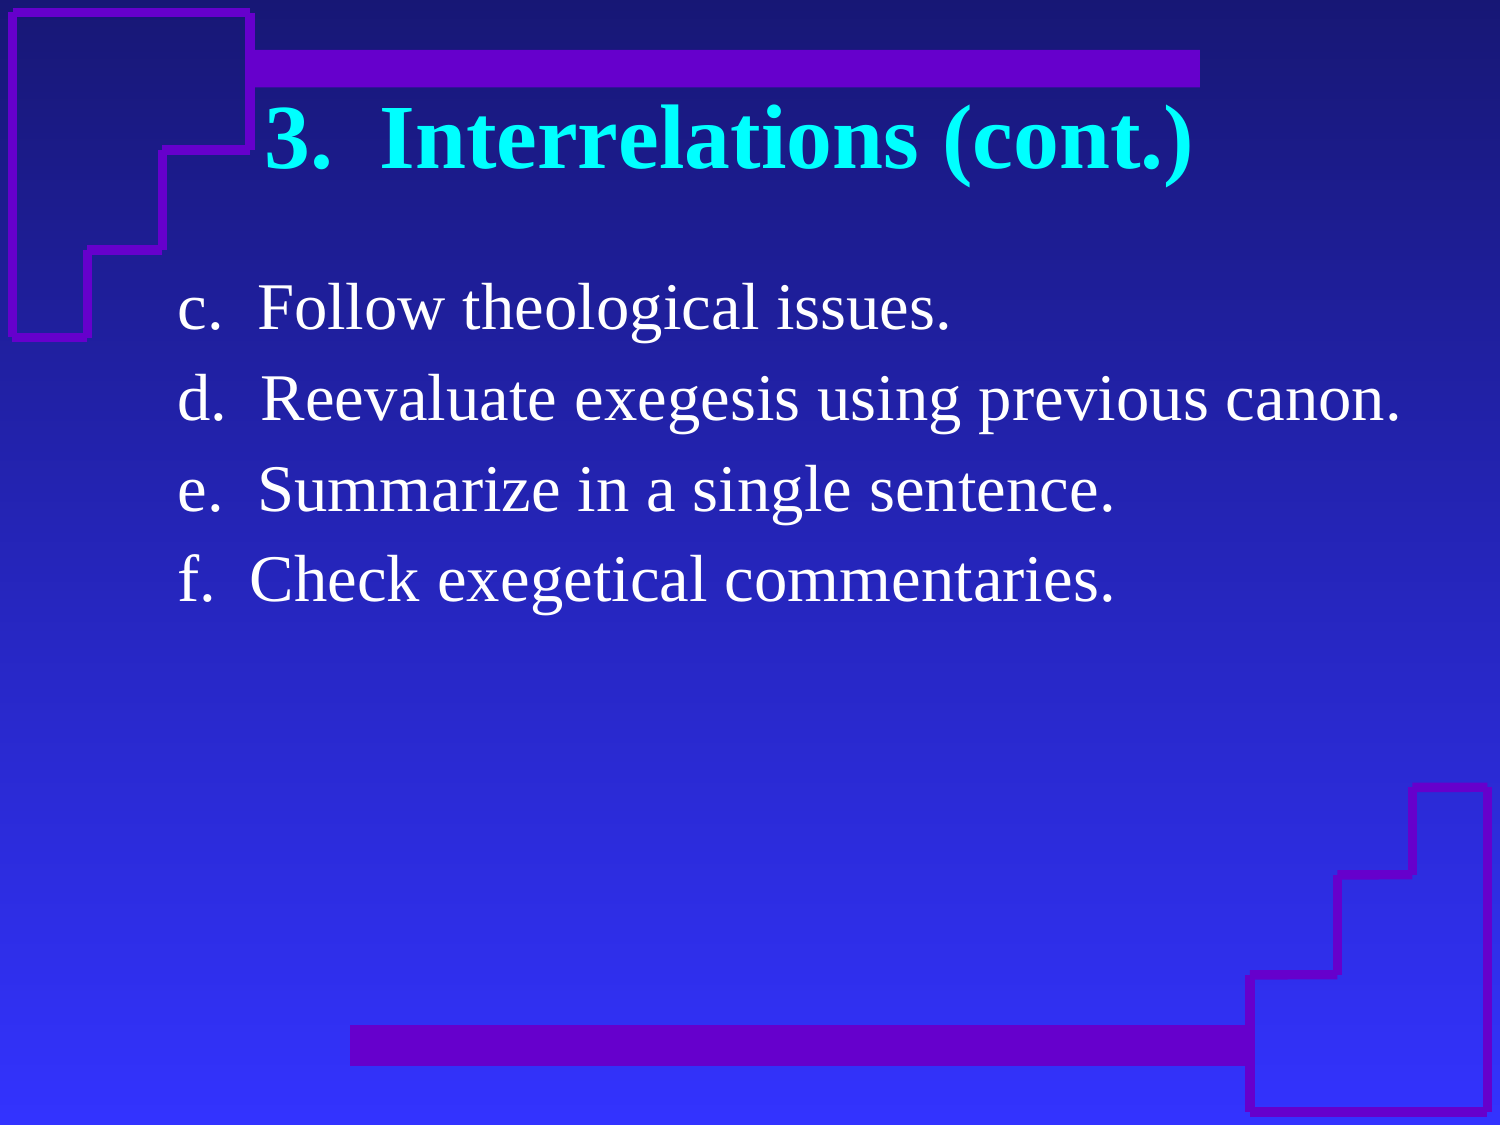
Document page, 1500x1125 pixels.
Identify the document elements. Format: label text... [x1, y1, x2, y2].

list c. Follow theological issues. d. Reevaluate exegesis using previous canon. e. Summarize in a single sentence. f. Check exegetical commentaries. [162, 262, 1450, 988]
title 3. Interrelations (cont.) [249, 74, 1450, 201]
